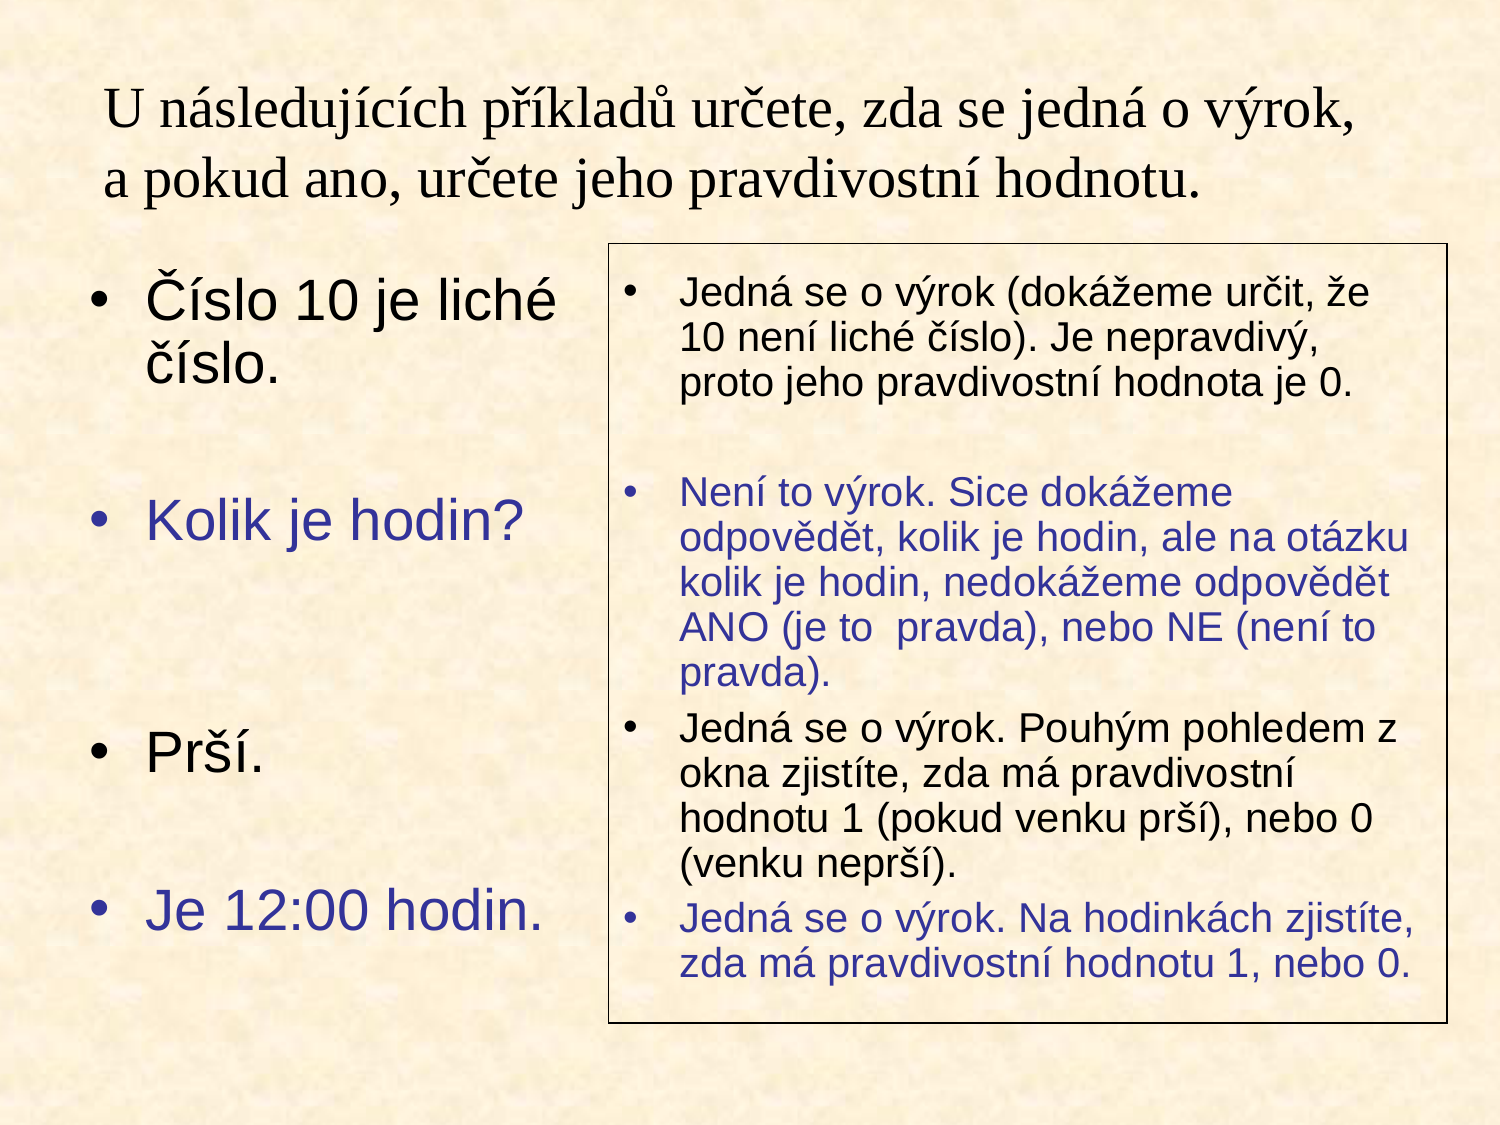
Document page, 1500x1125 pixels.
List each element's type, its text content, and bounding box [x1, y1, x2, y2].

list Jedná se o výrok (dokážeme určit, že 10 není liché číslo). Je nepravdivý, proto jeho pravdivostní hodnota je 0. Není to výrok. Sice dokážeme odpovědět, kolik je hodin, ale na otázku kolik je hodin, nedokážeme odpovědět ANO (je to pravda), nebo NE (není to pravda). Jedná se o výrok. Pouhým pohledem z okna zjistíte, zda má pravdivostní hodnotu 1 (pokud venku prší), nebo 0 (venku neprší). Jedná se o výrok. Na hodinkách zjistíte, zda má pravdivostní hodnotu 1, nebo 0. [609, 262, 1436, 1006]
picture [0, 0, 1500, 1125]
title U následujících příkladů určete, zda se jedná o výrok, a pokud ano, určete jeho pravdivostní hodnotu. [88, 45, 1377, 233]
list Číslo 10 je liché číslo. Kolik je hodin? Prší. Je 12:00 hodin. [74, 262, 608, 1006]
